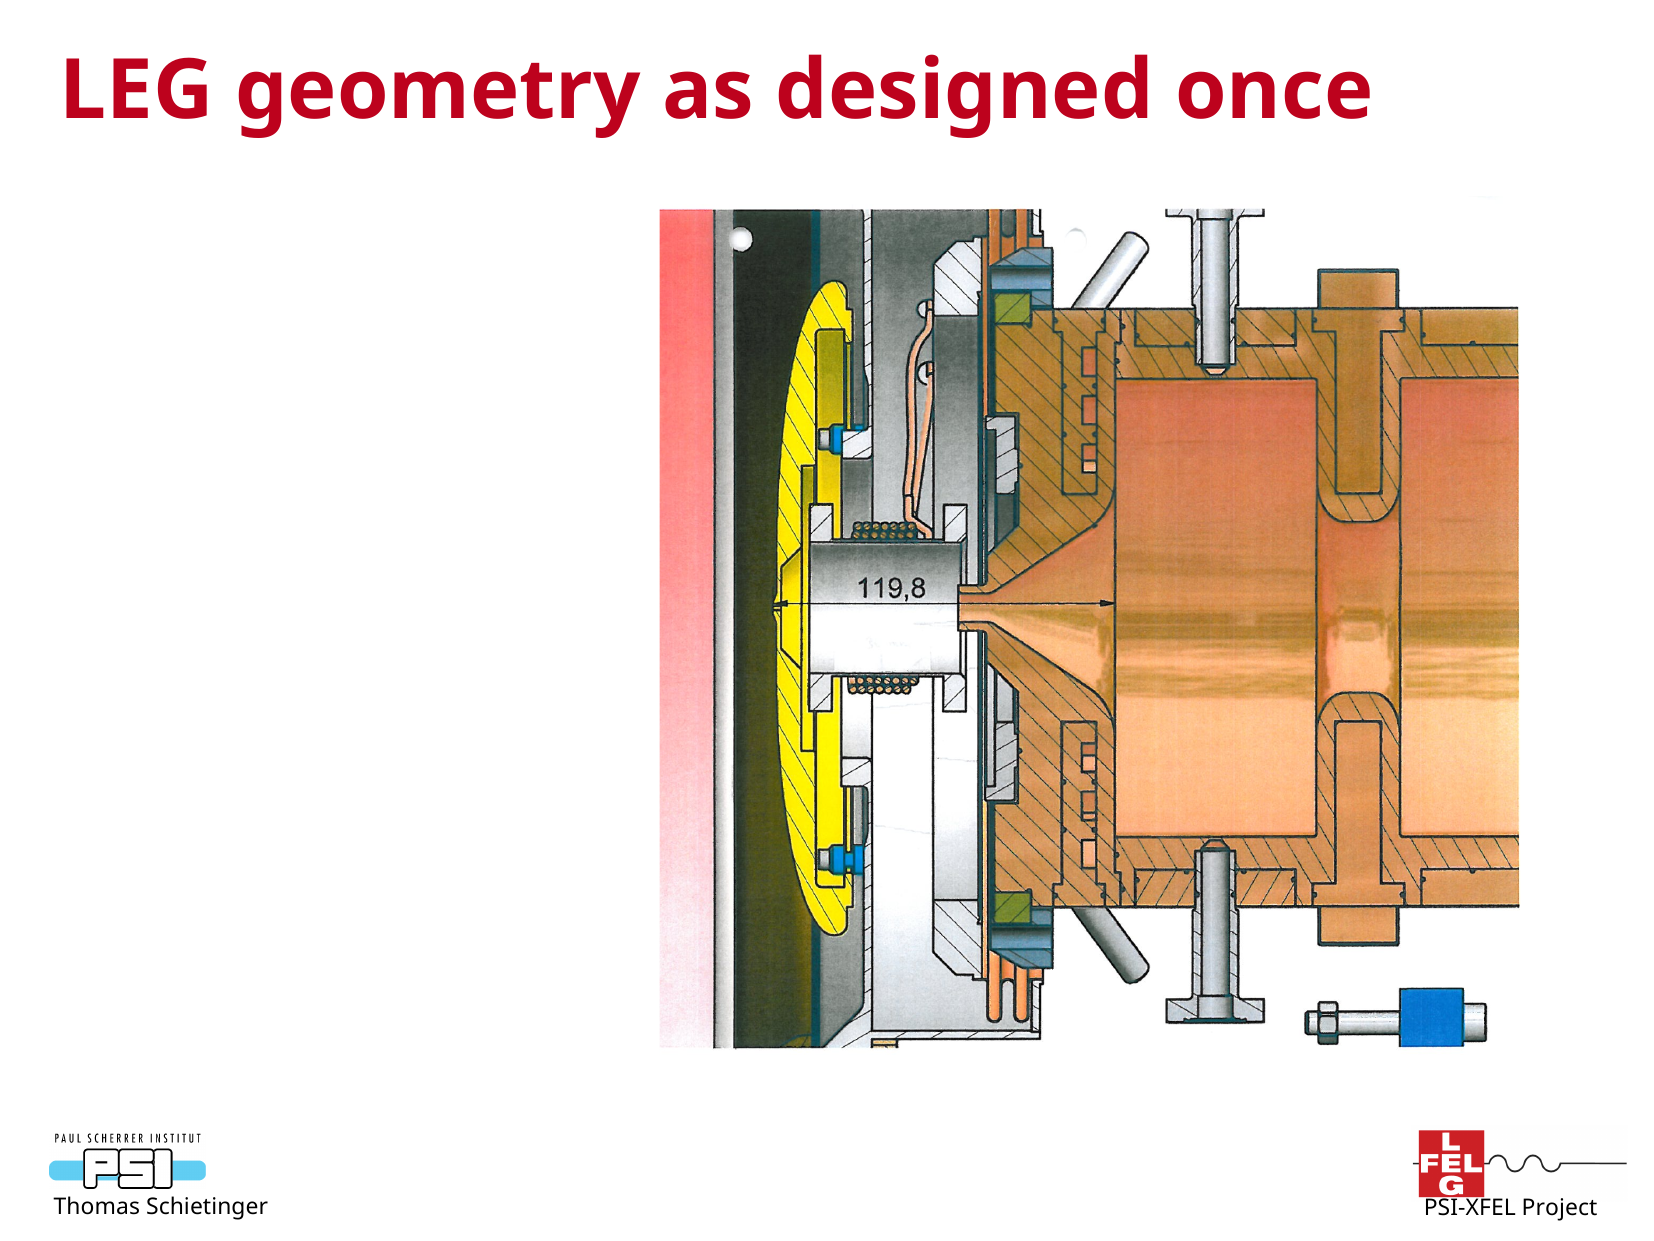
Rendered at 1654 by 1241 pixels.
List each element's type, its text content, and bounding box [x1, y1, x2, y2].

picture [49, 1133, 206, 1189]
title LEG geometry as designed once [59, 17, 1448, 156]
picture [1411, 1125, 1628, 1202]
picture [659, 191, 1529, 1071]
